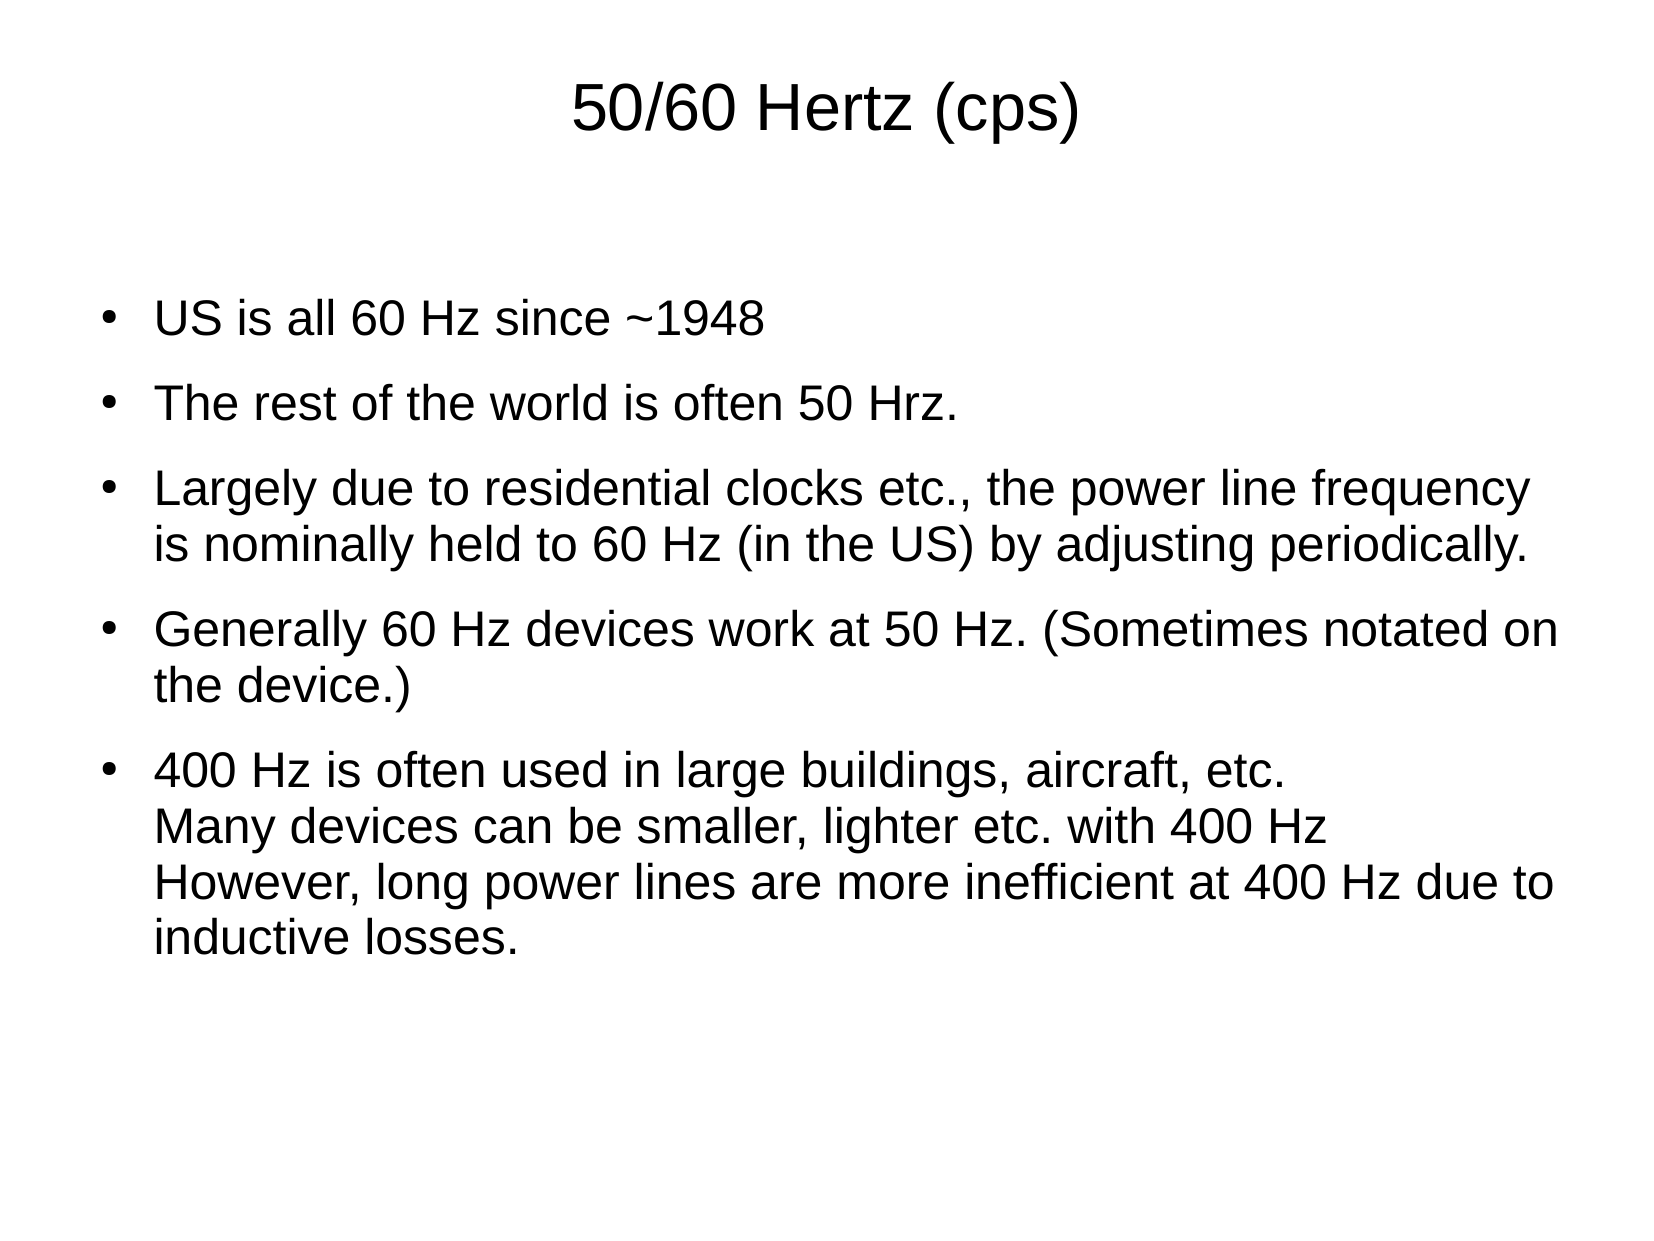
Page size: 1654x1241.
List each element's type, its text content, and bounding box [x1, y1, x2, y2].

list US is all 60 Hz since ~1948 The rest of the world is often 50 Hrz. Largely due to residential clocks etc., the power line frequency is nominally held to 60 Hz (in the US) by adjusting periodically. Generally 60 Hz devices work at 50 Hz. (Sometimes notated on the device.) 400 Hz is often used in large buildings, aircraft, etc. Many devices can be smaller, lighter etc. with 400 Hz However, long power lines are more inefficient at 400 Hz due to inductive losses. [82, 290, 1571, 1051]
title 50/60 Hertz (cps) [82, 49, 1571, 166]
